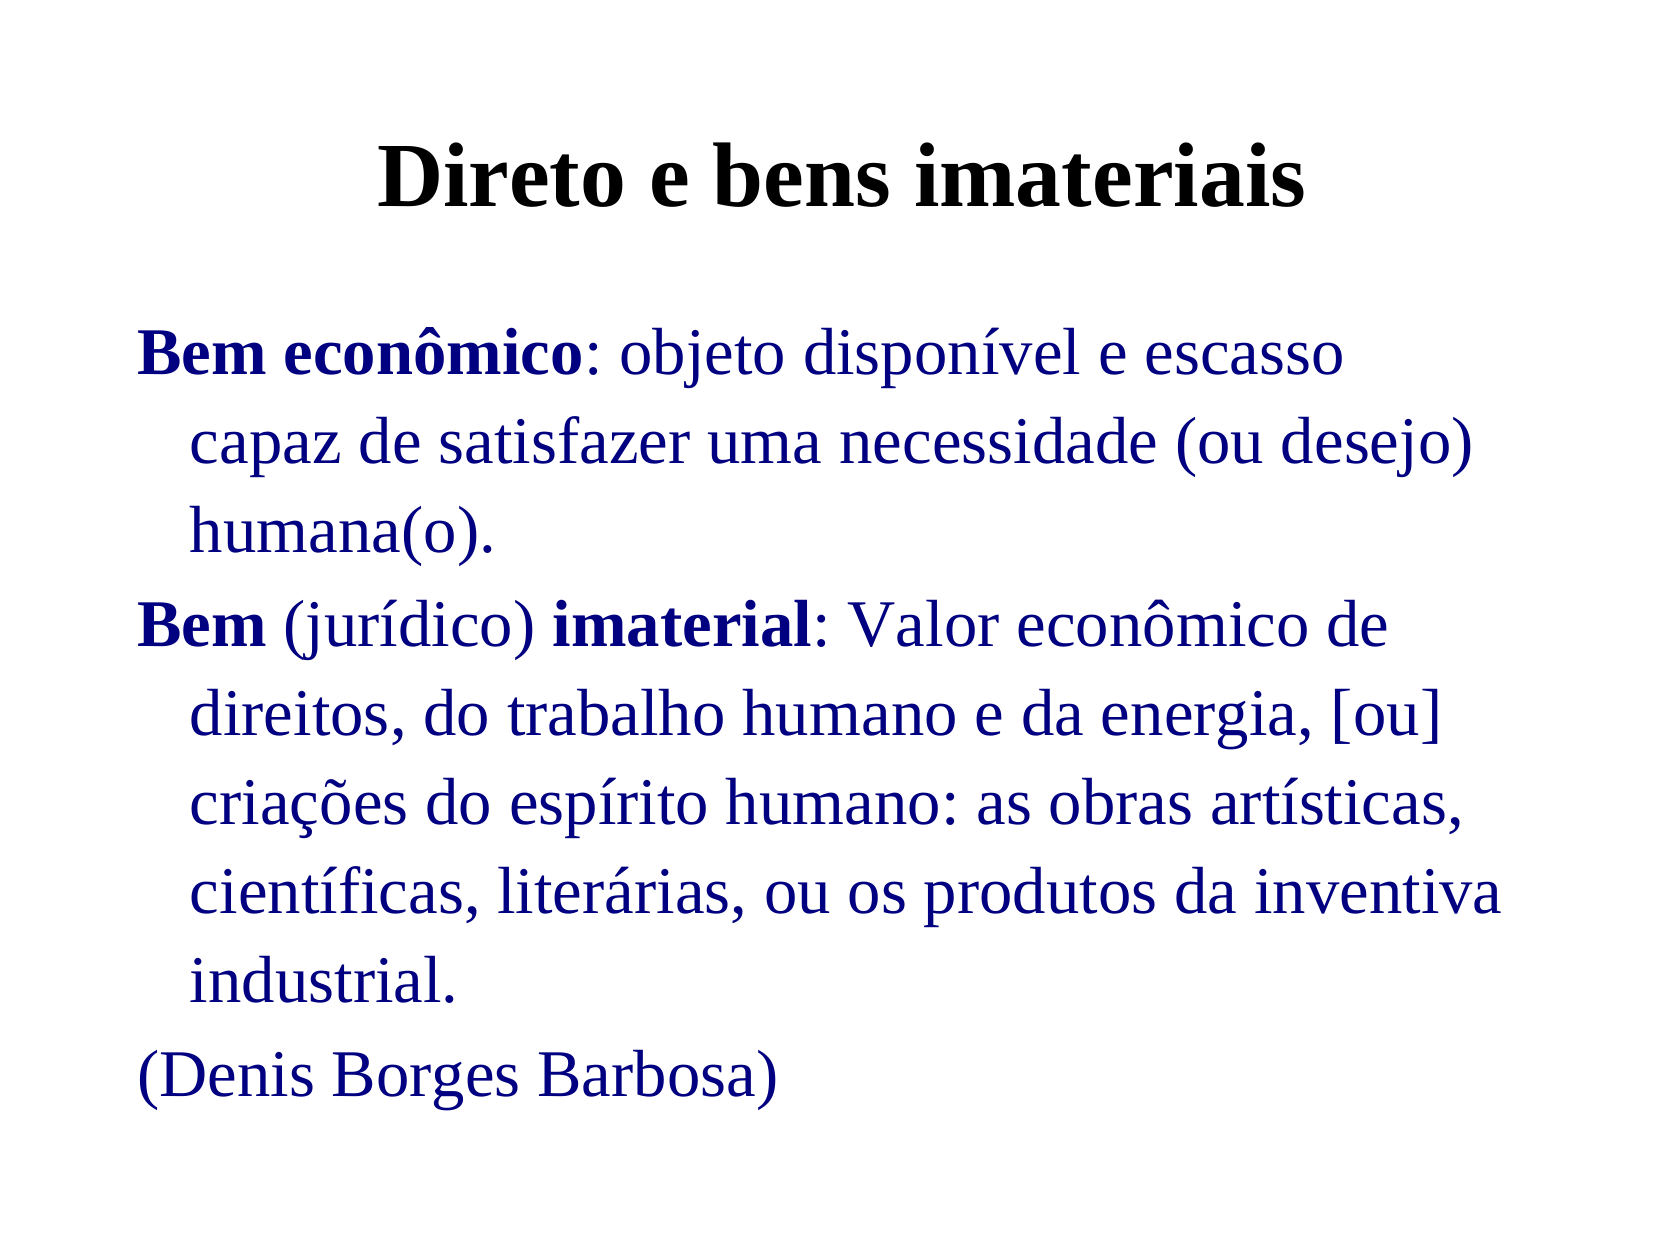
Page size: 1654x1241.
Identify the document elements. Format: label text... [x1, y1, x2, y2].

text_box Bem econômico: objeto disponível e escasso capaz de satisfazer uma necessidade (ou desejo) humana(o). Bem (jurídico) imaterial: Valor econômico de direitos, do trabalho humano e da energia, [ou] criações do espírito humano: as obras artísticas, científicas, literárias, ou os produtos da inventiva industrial. (Denis Borges Barbosa) [127, 300, 1549, 1192]
title Direto e bens imateriais [204, 81, 1480, 269]
